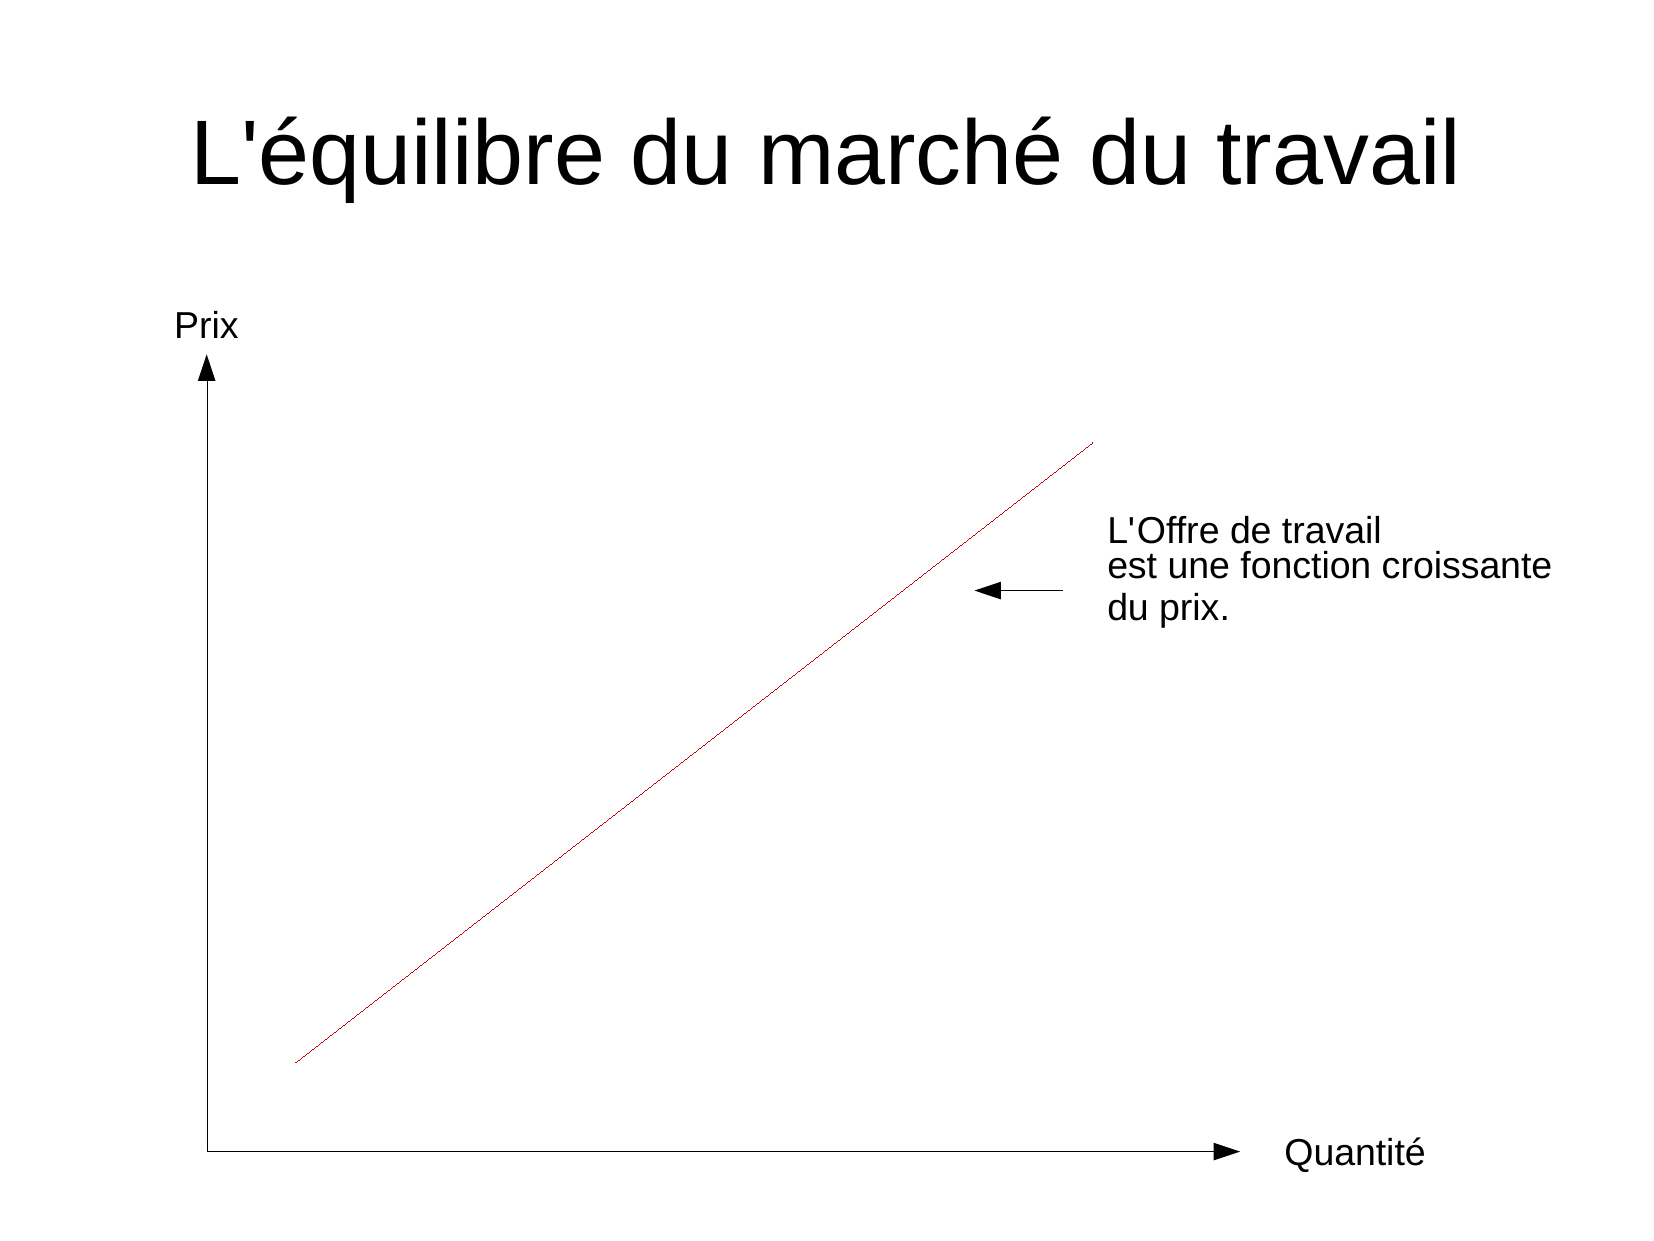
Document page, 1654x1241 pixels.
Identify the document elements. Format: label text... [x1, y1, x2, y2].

title L'équilibre du marché du travail [82, 49, 1571, 257]
text_box Prix [159, 297, 254, 355]
text_box Quantité [1269, 1124, 1442, 1182]
text_box Offre de travail [1151, 501, 1397, 537]
text_box est une fonction croissante du prix. [1092, 537, 1569, 637]
text_box L' [1092, 501, 1151, 537]
